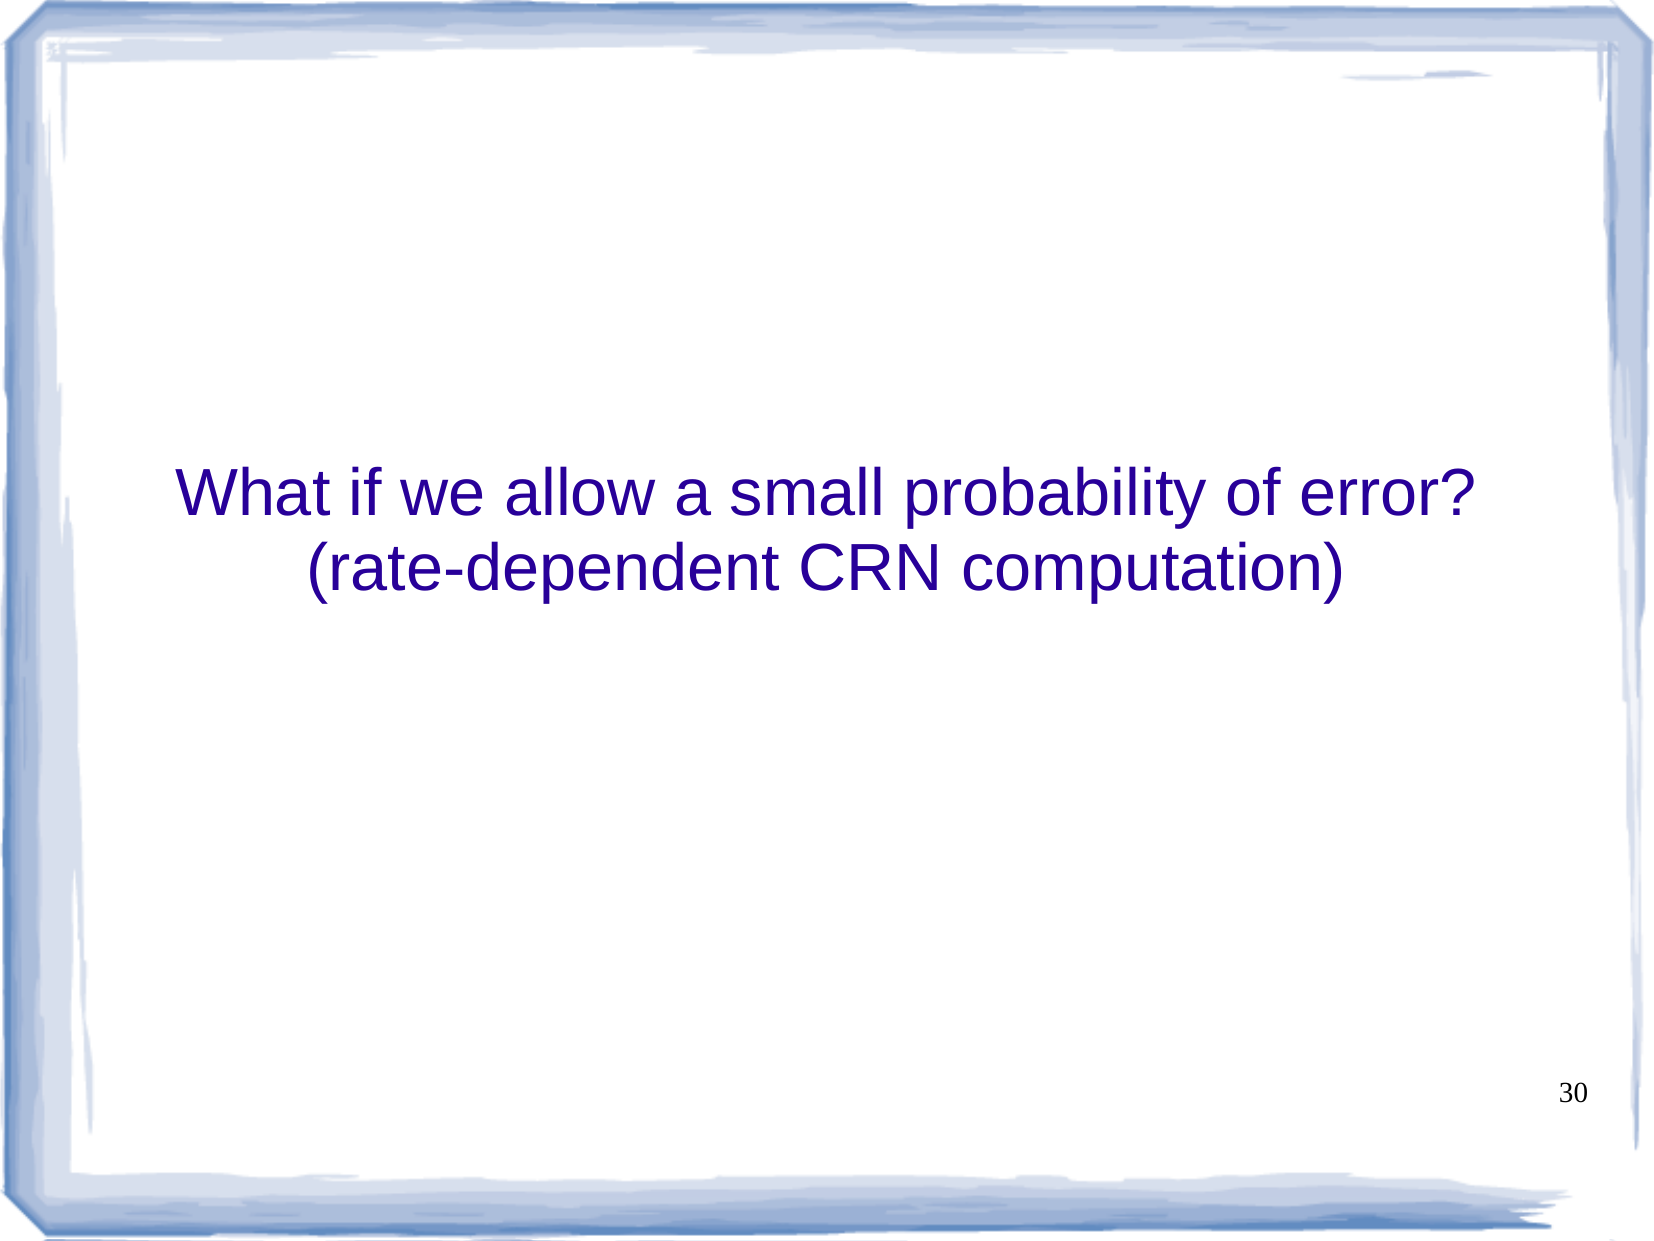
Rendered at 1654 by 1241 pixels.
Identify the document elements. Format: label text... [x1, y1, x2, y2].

picture [0, 0, 1654, 1241]
subtitle What if we allow a small probability of error? (rate-dependent CRN computation) [82, 49, 1571, 1010]
